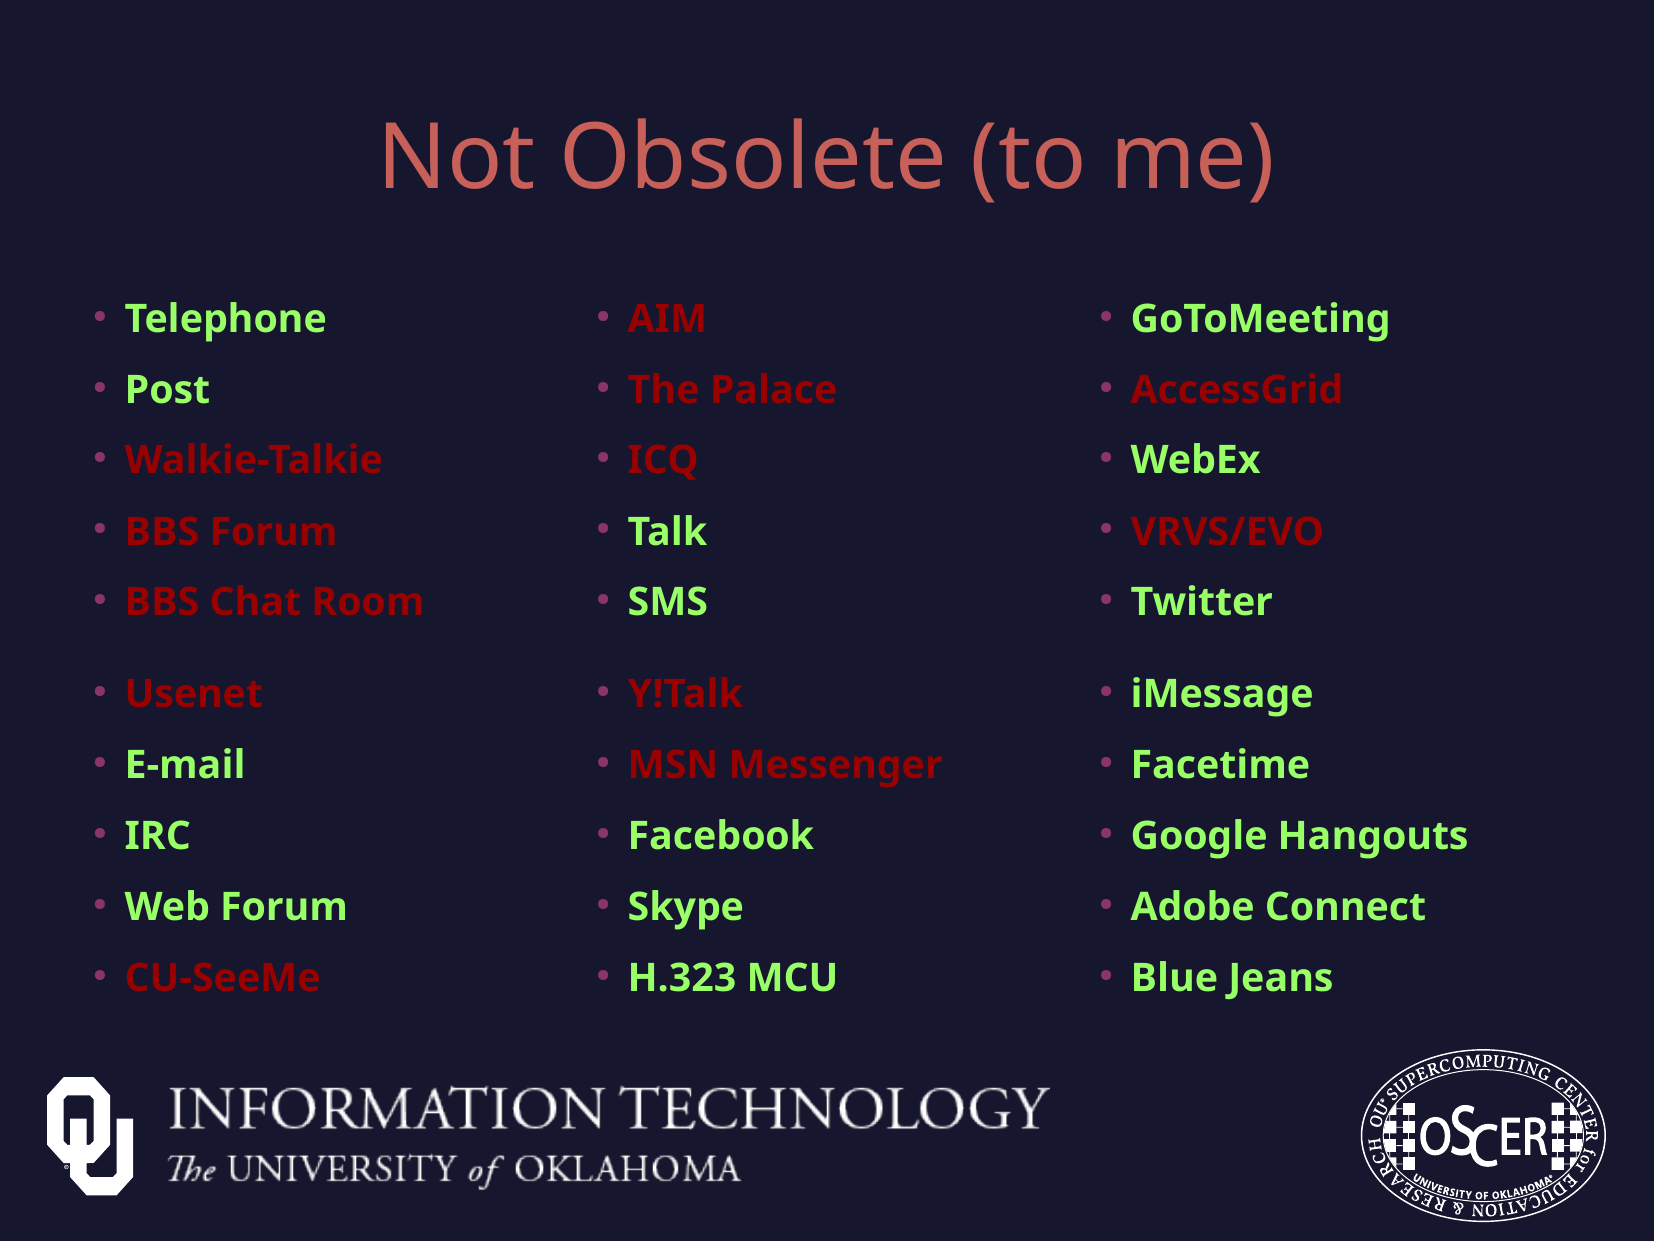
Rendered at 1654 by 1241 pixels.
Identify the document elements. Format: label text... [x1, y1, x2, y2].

list GoToMeeting AccessGrid WebEx VRVS/EVO Twitter [1088, 290, 1569, 634]
list Y!Talk MSN Messenger Facebook Skype H.323 MCU [585, 665, 1065, 1009]
list iMessage Facetime Google Hangouts Adobe Connect Blue Jeans [1088, 665, 1569, 1009]
list Telephone Post Walkie-Talkie BBS Forum BBS Chat Room [82, 290, 562, 634]
list AIM The Palace ICQ Talk SMS [585, 290, 1065, 634]
title Not Obsolete (to me) [82, 49, 1571, 257]
list Usenet E-mail IRC Web Forum CU-SeeMe [82, 665, 562, 1009]
picture [159, 1075, 1050, 1195]
